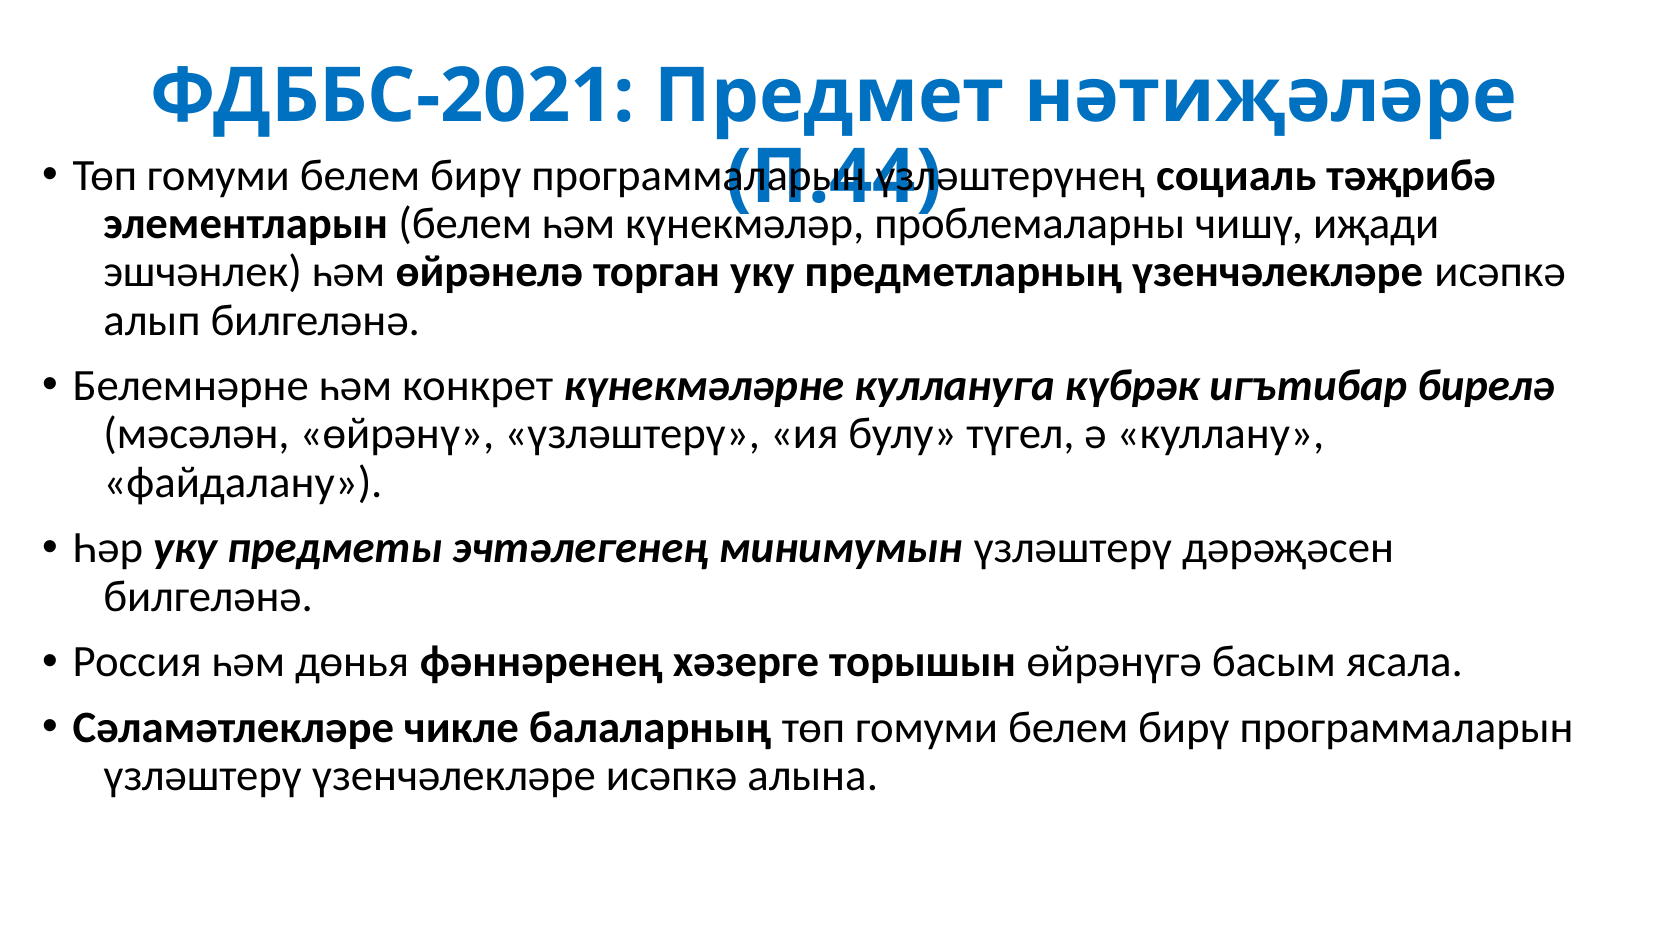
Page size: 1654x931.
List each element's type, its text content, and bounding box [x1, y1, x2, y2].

text_box ФДББС-2021: Предмет нәтиҗәләре (П.44) [129, 50, 1540, 145]
text_box Төп гомуми белем бирү программаларын үзләштерүнең социаль тәҗрибә элементларын (белем һәм күнекмәләр, проблемаларны чишү, иҗади эшчәнлек) һәм өйрәнелә торган уку предметларның үзенчәлекләре исәпкә алып билгеләнә. Белемнәрне һәм конкрет күнекмәләрне куллануга күбрәк игътибар бирелә (мәсәлән, «өйрәнү», «үзләштерү», «ия булу» түгел, ә «куллану», «файдалану»). Һәр уку предметы эчтәлегенең минимумын үзләштерү дәрәҗәсен билгеләнә. Россия һәм дөнья фәннәренең хәзерге торышын өйрәнүгә басым ясала. Сәламәтлекләре чикле балаларның төп гомуми белем бирү программаларын үзләштерү үзенчәлекләре исәпкә алына. [29, 145, 1601, 914]
